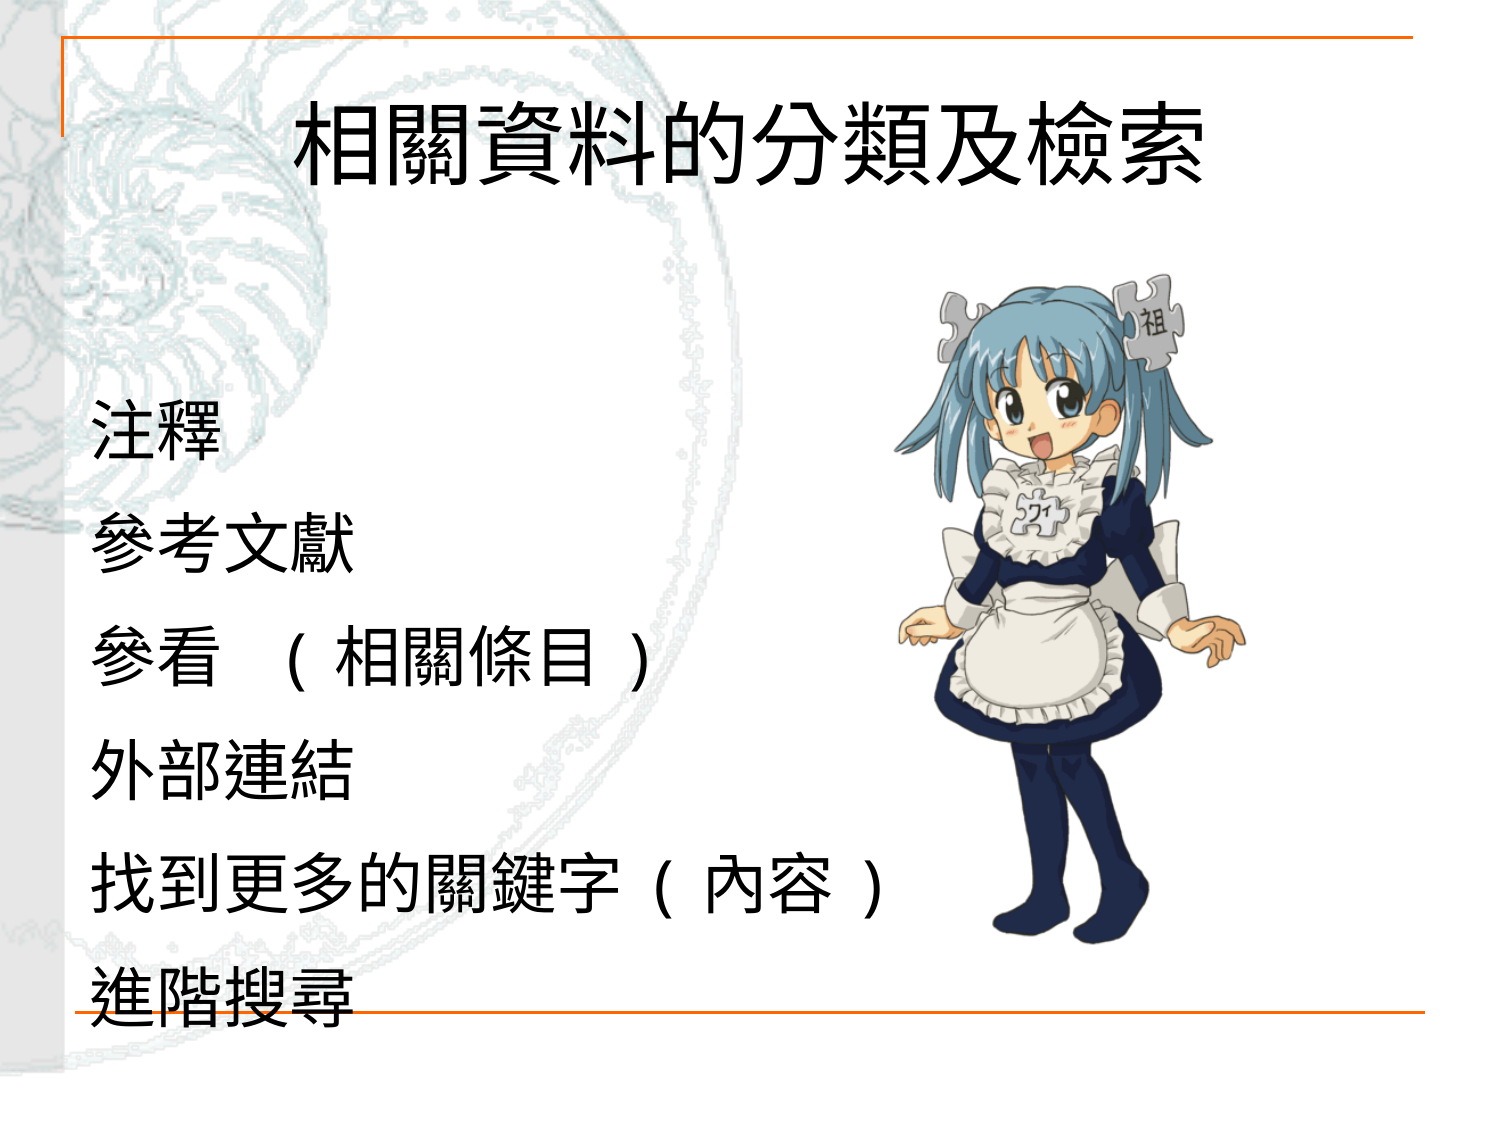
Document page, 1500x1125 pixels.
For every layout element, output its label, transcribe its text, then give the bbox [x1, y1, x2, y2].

title 相關資料的分類及檢索 [75, 45, 1426, 233]
picture [255, 1006, 275, 1011]
picture [339, 1006, 746, 1011]
list 注釋 參考文獻 參看 (相關條目) 外部連結 找到更多的關鍵字(內容) 進階搜尋 [75, 262, 1426, 1006]
picture [238, 1006, 253, 1011]
picture [166, 1006, 174, 1011]
picture [189, 1006, 210, 1010]
picture [176, 1006, 184, 1011]
picture [278, 1006, 334, 1011]
picture [891, 267, 1252, 949]
picture [0, 0, 746, 1083]
picture [136, 1006, 161, 1011]
picture [189, 1014, 210, 1021]
picture [216, 1006, 234, 1011]
picture [120, 1006, 132, 1010]
picture [107, 1006, 115, 1011]
